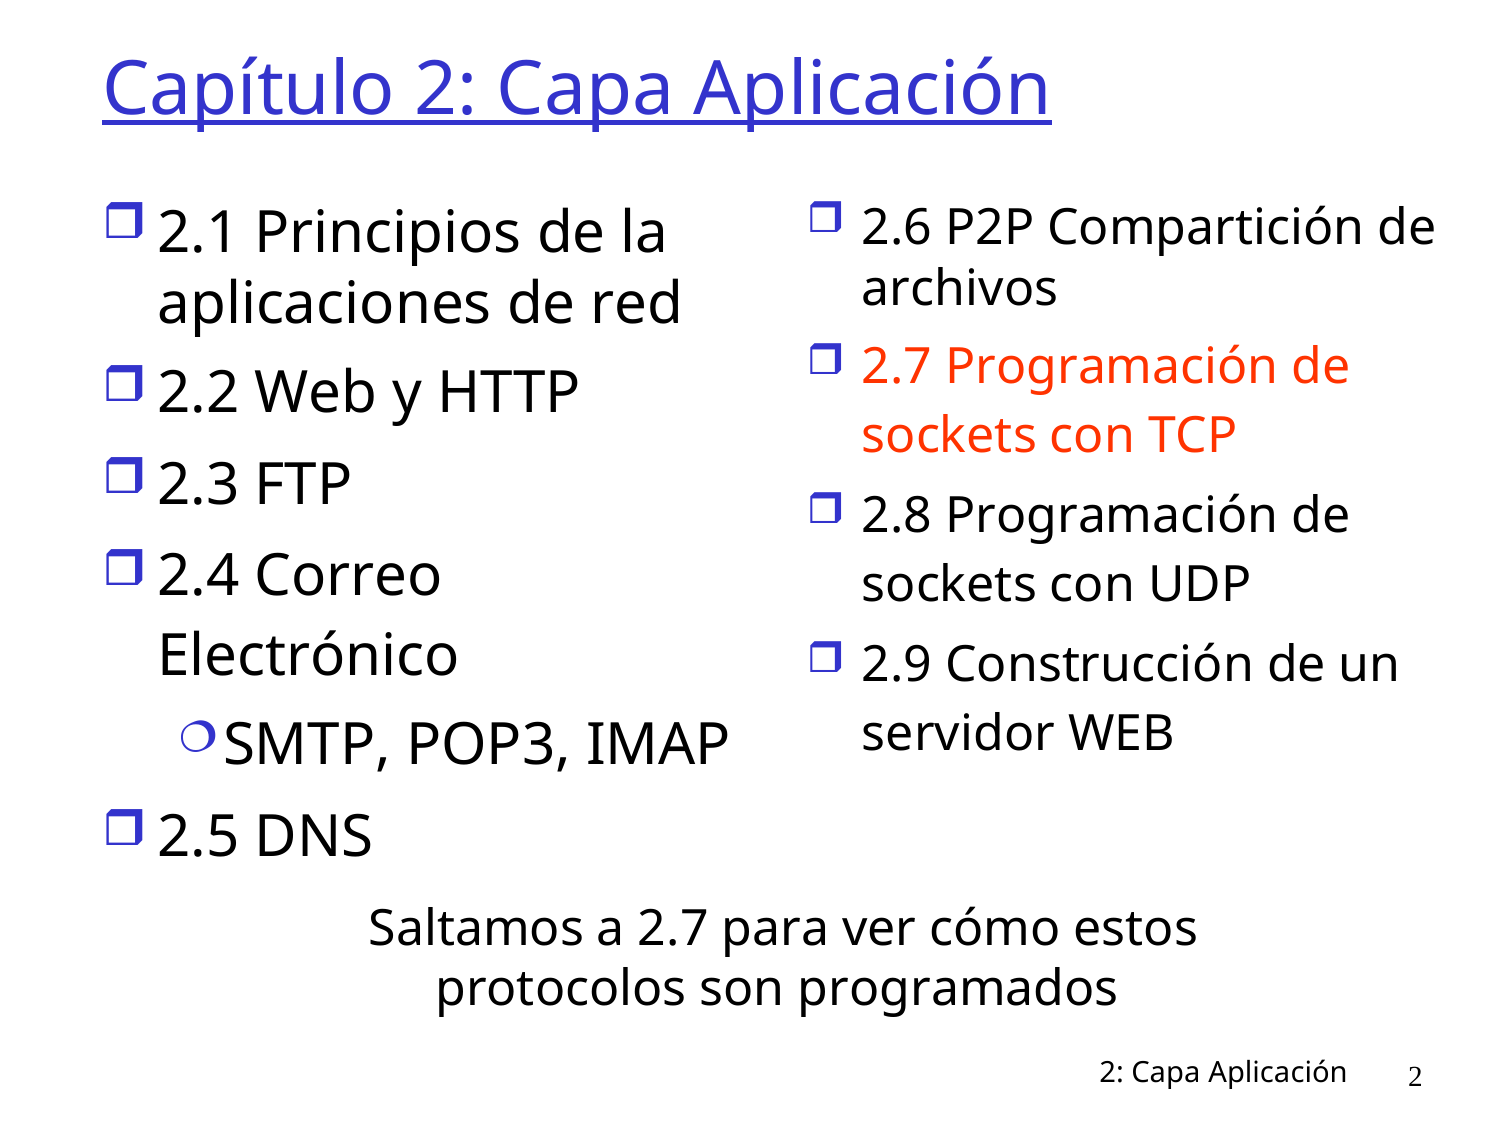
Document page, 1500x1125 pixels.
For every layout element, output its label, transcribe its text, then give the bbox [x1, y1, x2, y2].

list 2.6 P2P Compartición de archivos 2.7 Programación de sockets con TCP 2.8 Programación de sockets con UDP 2.9 Construcción de un servidor WEB [792, 187, 1463, 1066]
title Capítulo 2: Capa Aplicación [87, 15, 1463, 158]
text_box Saltamos a 2.7 para ver cómo estos protocolos son programados [263, 888, 1304, 1024]
list 2.1 Principios de la aplicaciones de red 2.2 Web y HTTP 2.3 FTP 2.4 Correo Electrónico SMTP, POP3, IMAP 2.5 DNS [87, 187, 759, 1066]
